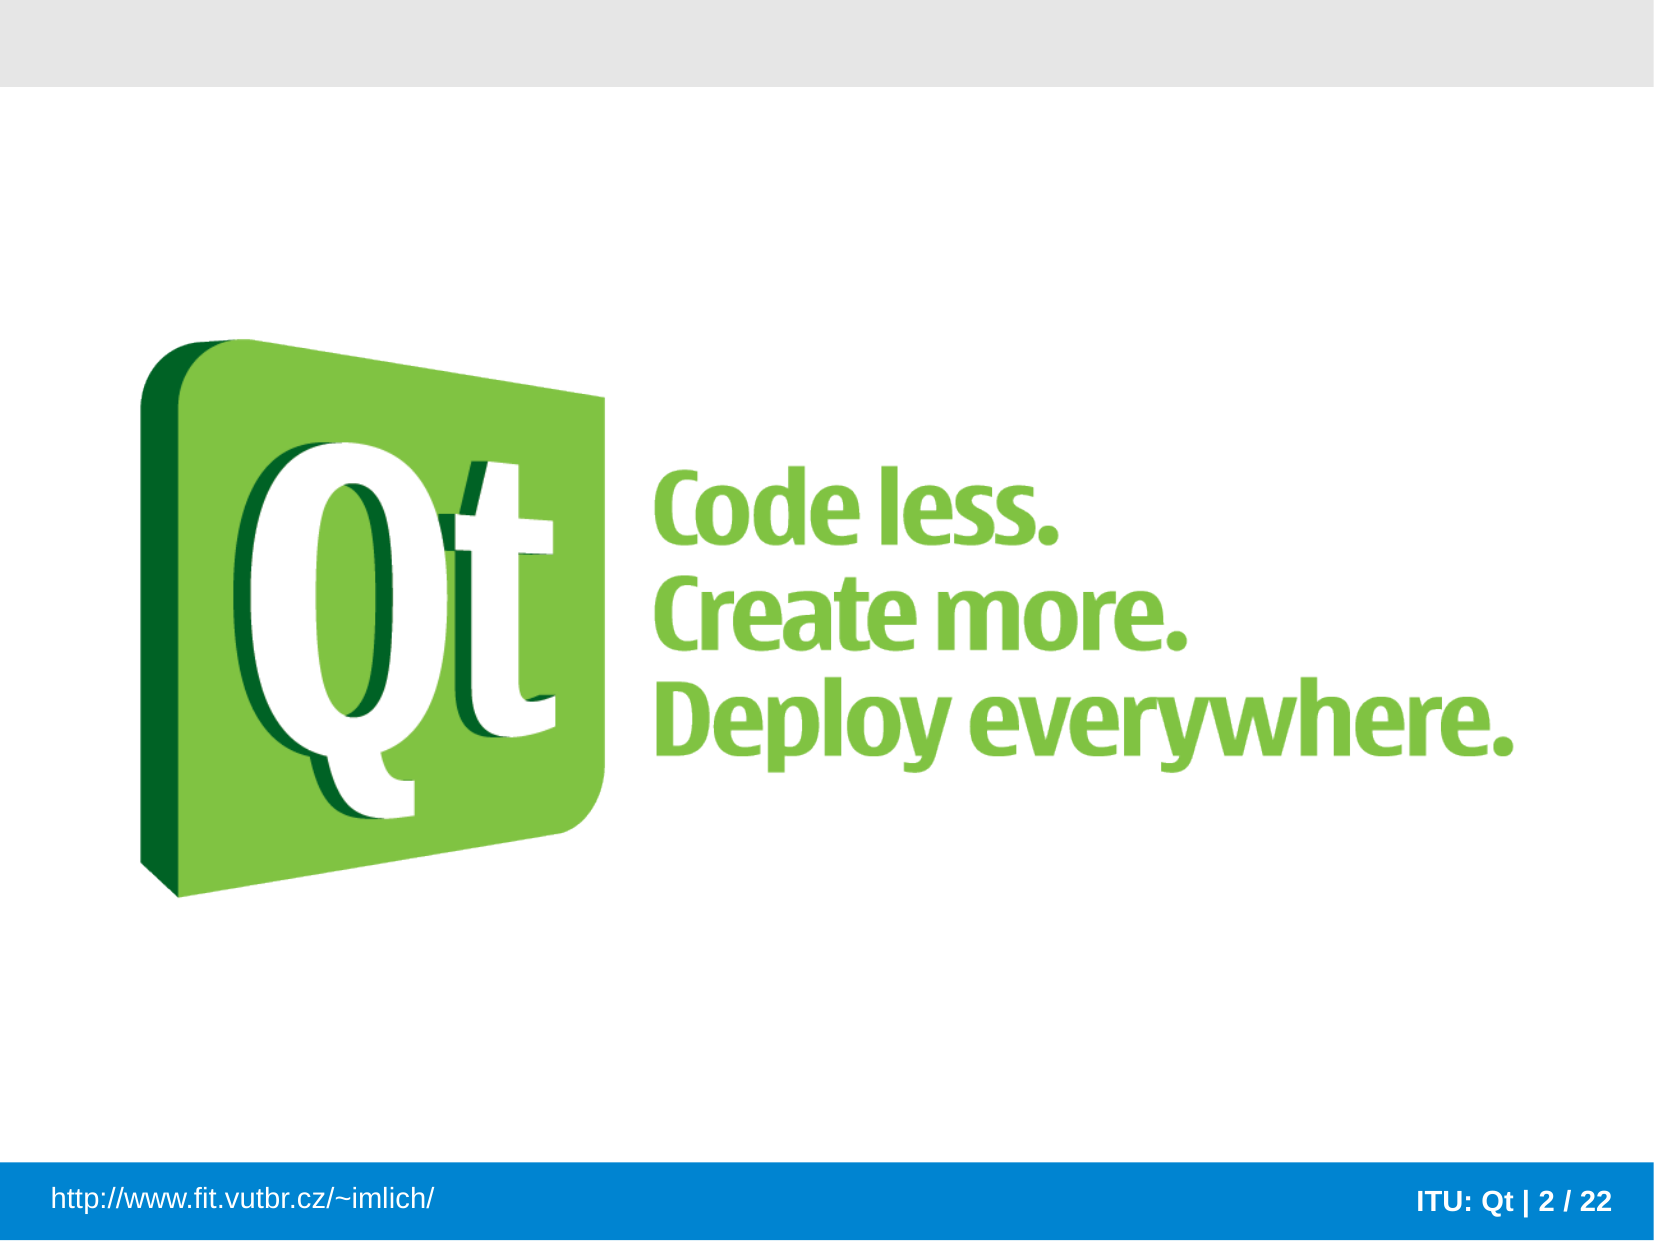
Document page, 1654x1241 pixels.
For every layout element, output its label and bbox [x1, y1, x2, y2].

picture [38, 219, 1616, 1008]
